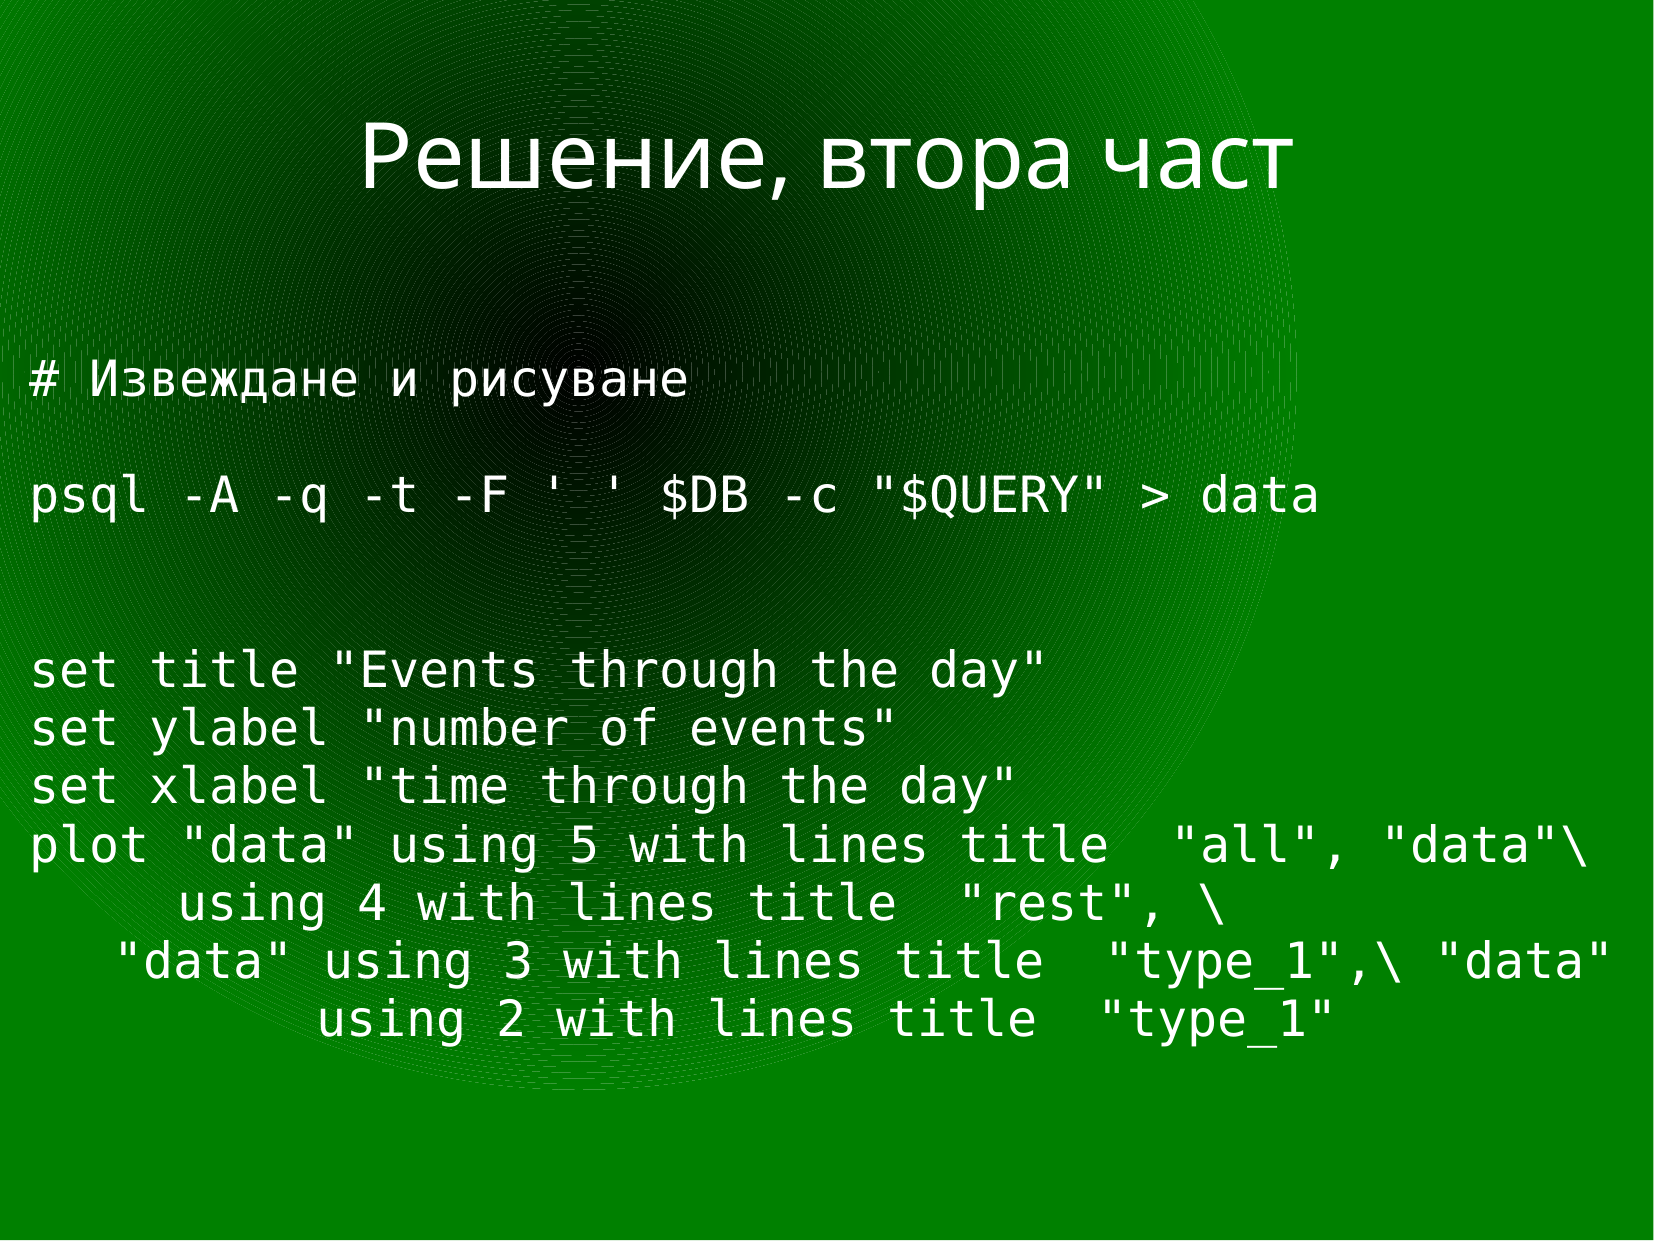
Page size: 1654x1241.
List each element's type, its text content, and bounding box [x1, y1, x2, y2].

subtitle # Извеждане и рисуване psql -A -q -t -F ' ' $DB -c "$QUERY" > data set title "Events through the day" set ylabel "number of events" set xlabel "time through the day" plot "data" using 5 with lines title "all", "data"\ using 4 with lines title "rest", \ "data" using 3 with lines title "type_1",\ "data" using 2 with lines title "type_1" [29, 290, 1625, 1109]
title Решение, втора част [82, 49, 1571, 257]
